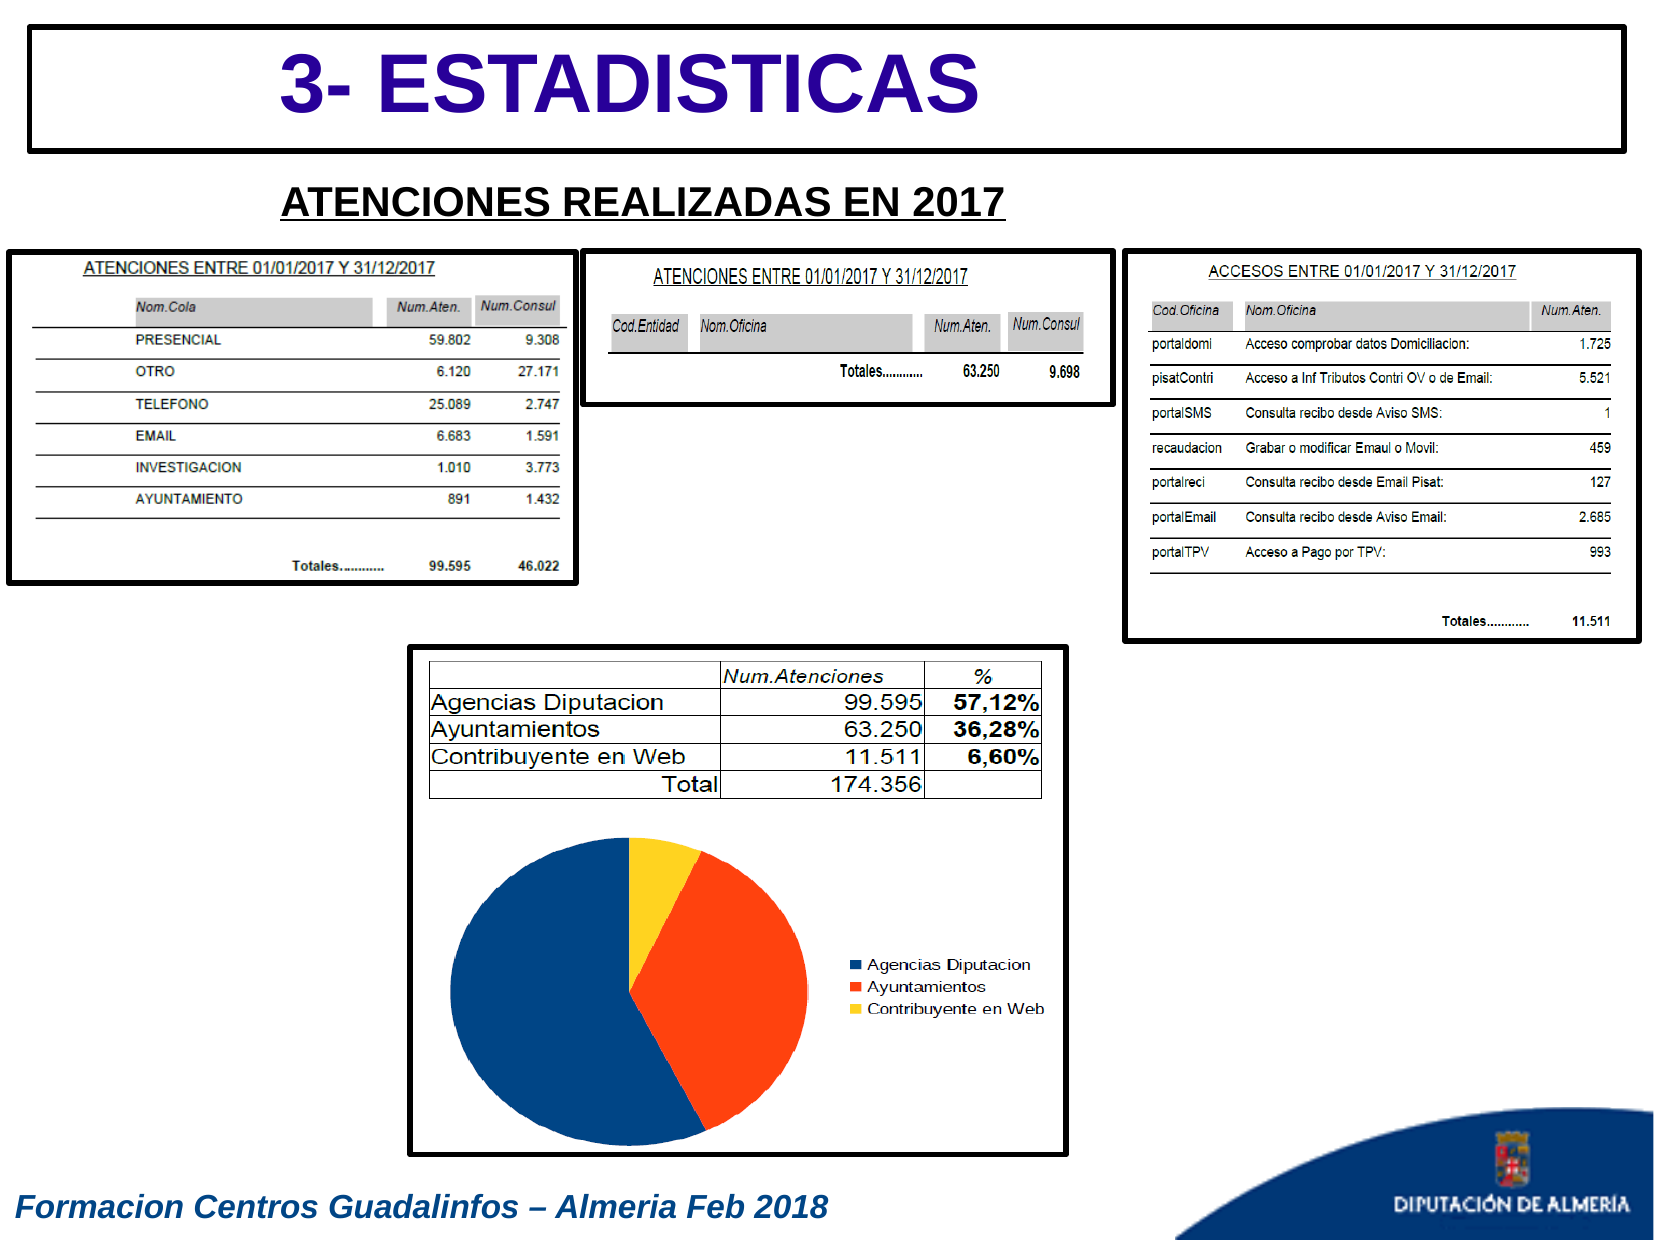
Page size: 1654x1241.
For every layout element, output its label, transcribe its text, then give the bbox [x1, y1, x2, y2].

text_box Formacion Centros Guadalinfos – Almeria Feb 2018 [0, 1181, 845, 1234]
picture [413, 649, 1063, 1152]
picture [1175, 1107, 1654, 1241]
picture [11, 255, 573, 581]
text_box ATENCIONES REALIZADAS EN 2017 [265, 171, 1388, 234]
picture [1127, 253, 1636, 638]
text_box 3- ESTADISTICAS [29, 27, 1625, 152]
picture [586, 253, 1111, 402]
